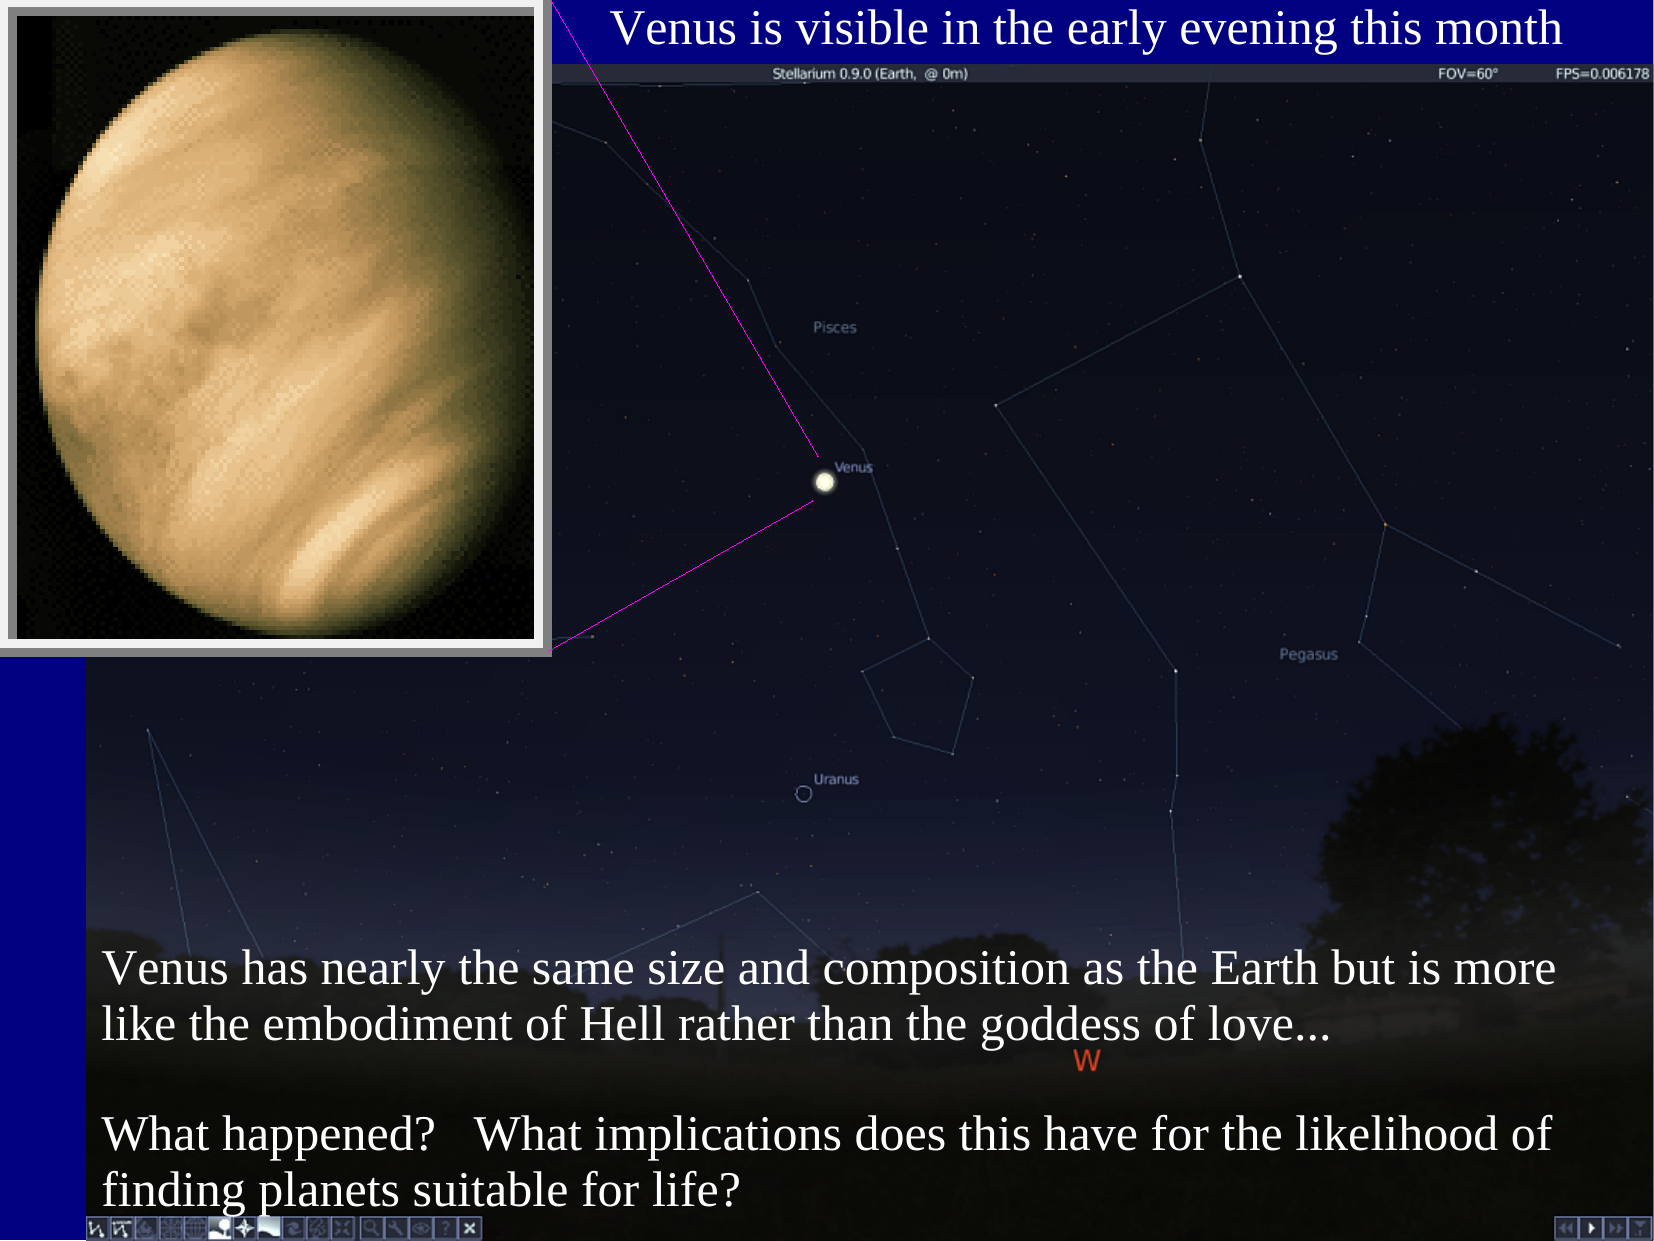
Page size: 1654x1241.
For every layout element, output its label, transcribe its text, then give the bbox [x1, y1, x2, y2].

text_box Venus has nearly the same size and composition as the Earth but is more like the embodiment of Hell rather than the goddess of love... What happened? What implications does this have for the likelihood of finding planets suitable for life? [101, 940, 1575, 1217]
text_box Venus is visible in the early evening this month [609, 0, 1565, 56]
picture [0, 0, 1654, 1241]
